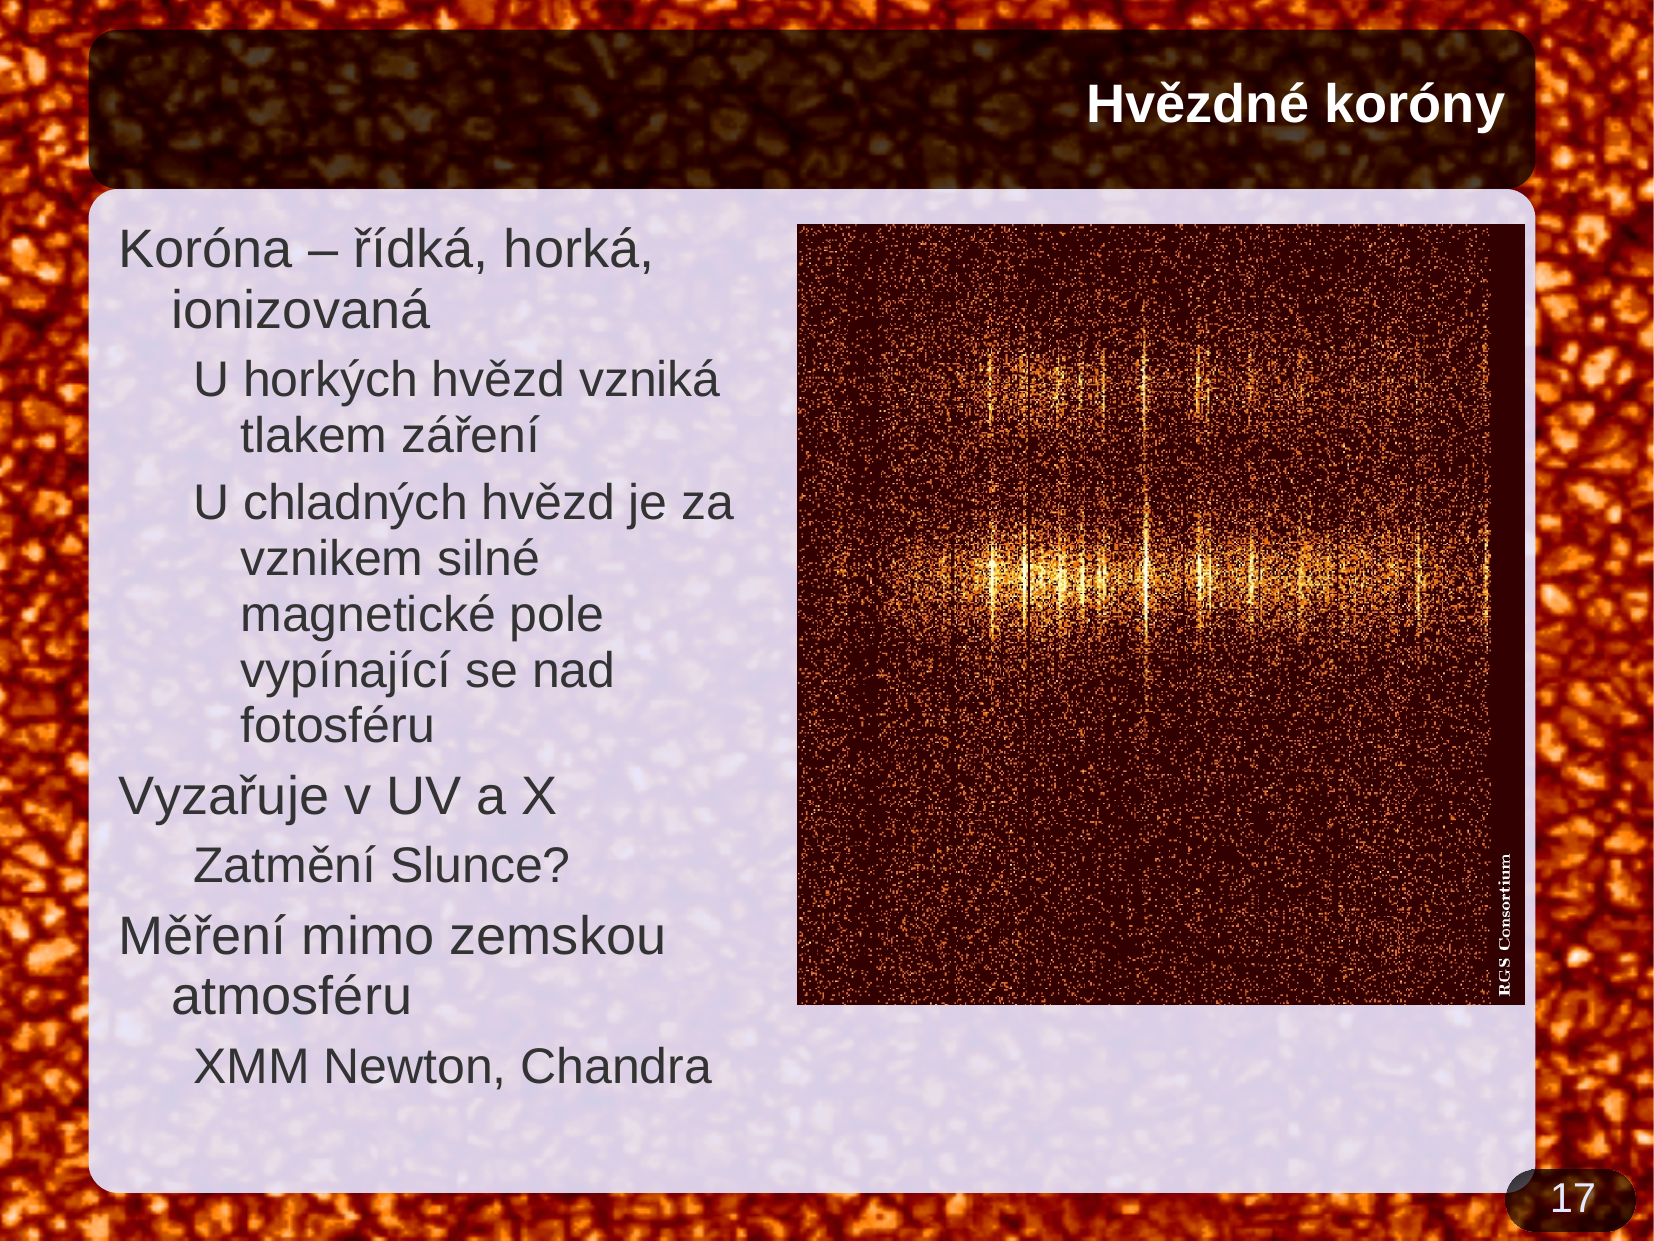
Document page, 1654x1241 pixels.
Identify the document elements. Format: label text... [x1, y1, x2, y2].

picture [0, 0, 1654, 1241]
list Koróna – řídká, horká, ionizovaná U horkých hvězd vzniká tlakem záření U chladných hvězd je za vznikem silné magnetické pole vypínající se nad fotosféru Vyzařuje v UV a X Zatmění Slunce? Měření mimo zemskou atmosféru XMM Newton, Chandra [118, 218, 781, 1094]
title Hvězdné koróny [118, 59, 1506, 148]
